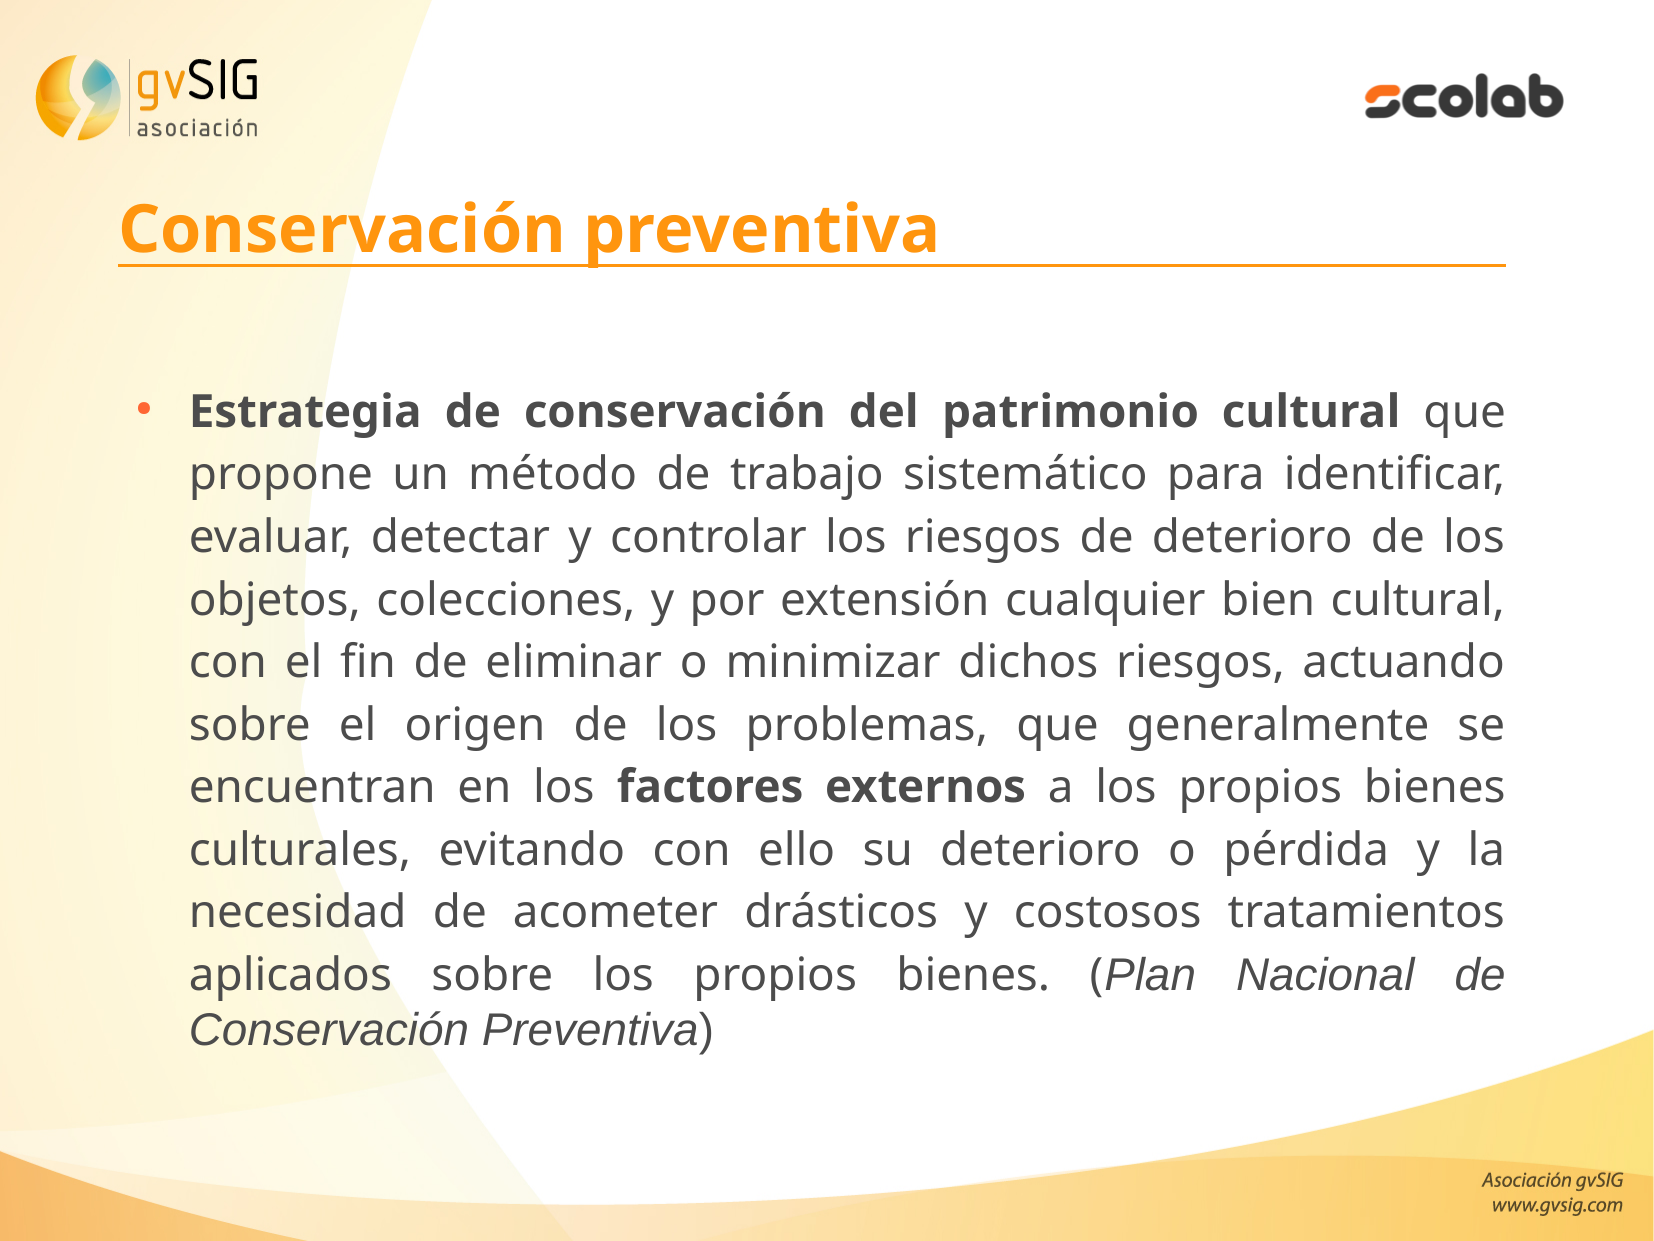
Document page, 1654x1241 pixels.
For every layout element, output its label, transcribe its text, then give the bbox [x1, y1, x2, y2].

picture [0, 0, 1654, 1241]
list Estrategia de conservación del patrimonio cultural que propone un método de trabajo sistemático para identificar, evaluar, detectar y controlar los riesgos de deterioro de los objetos, colecciones, y por extensión cualquier bien cultural, con el fin de eliminar o minimizar dichos riesgos, actuando sobre el origen de los problemas, que generalmente se encuentran en los factores externos a los propios bienes culturales, evitando con ello su deterioro o pérdida y la necesidad de acometer drásticos y costosos tratamientos aplicados sobre los propios bienes. (Plan Nacional de Conservación Preventiva) [118, 301, 1506, 1010]
title Conservación preventiva [118, 177, 1607, 276]
